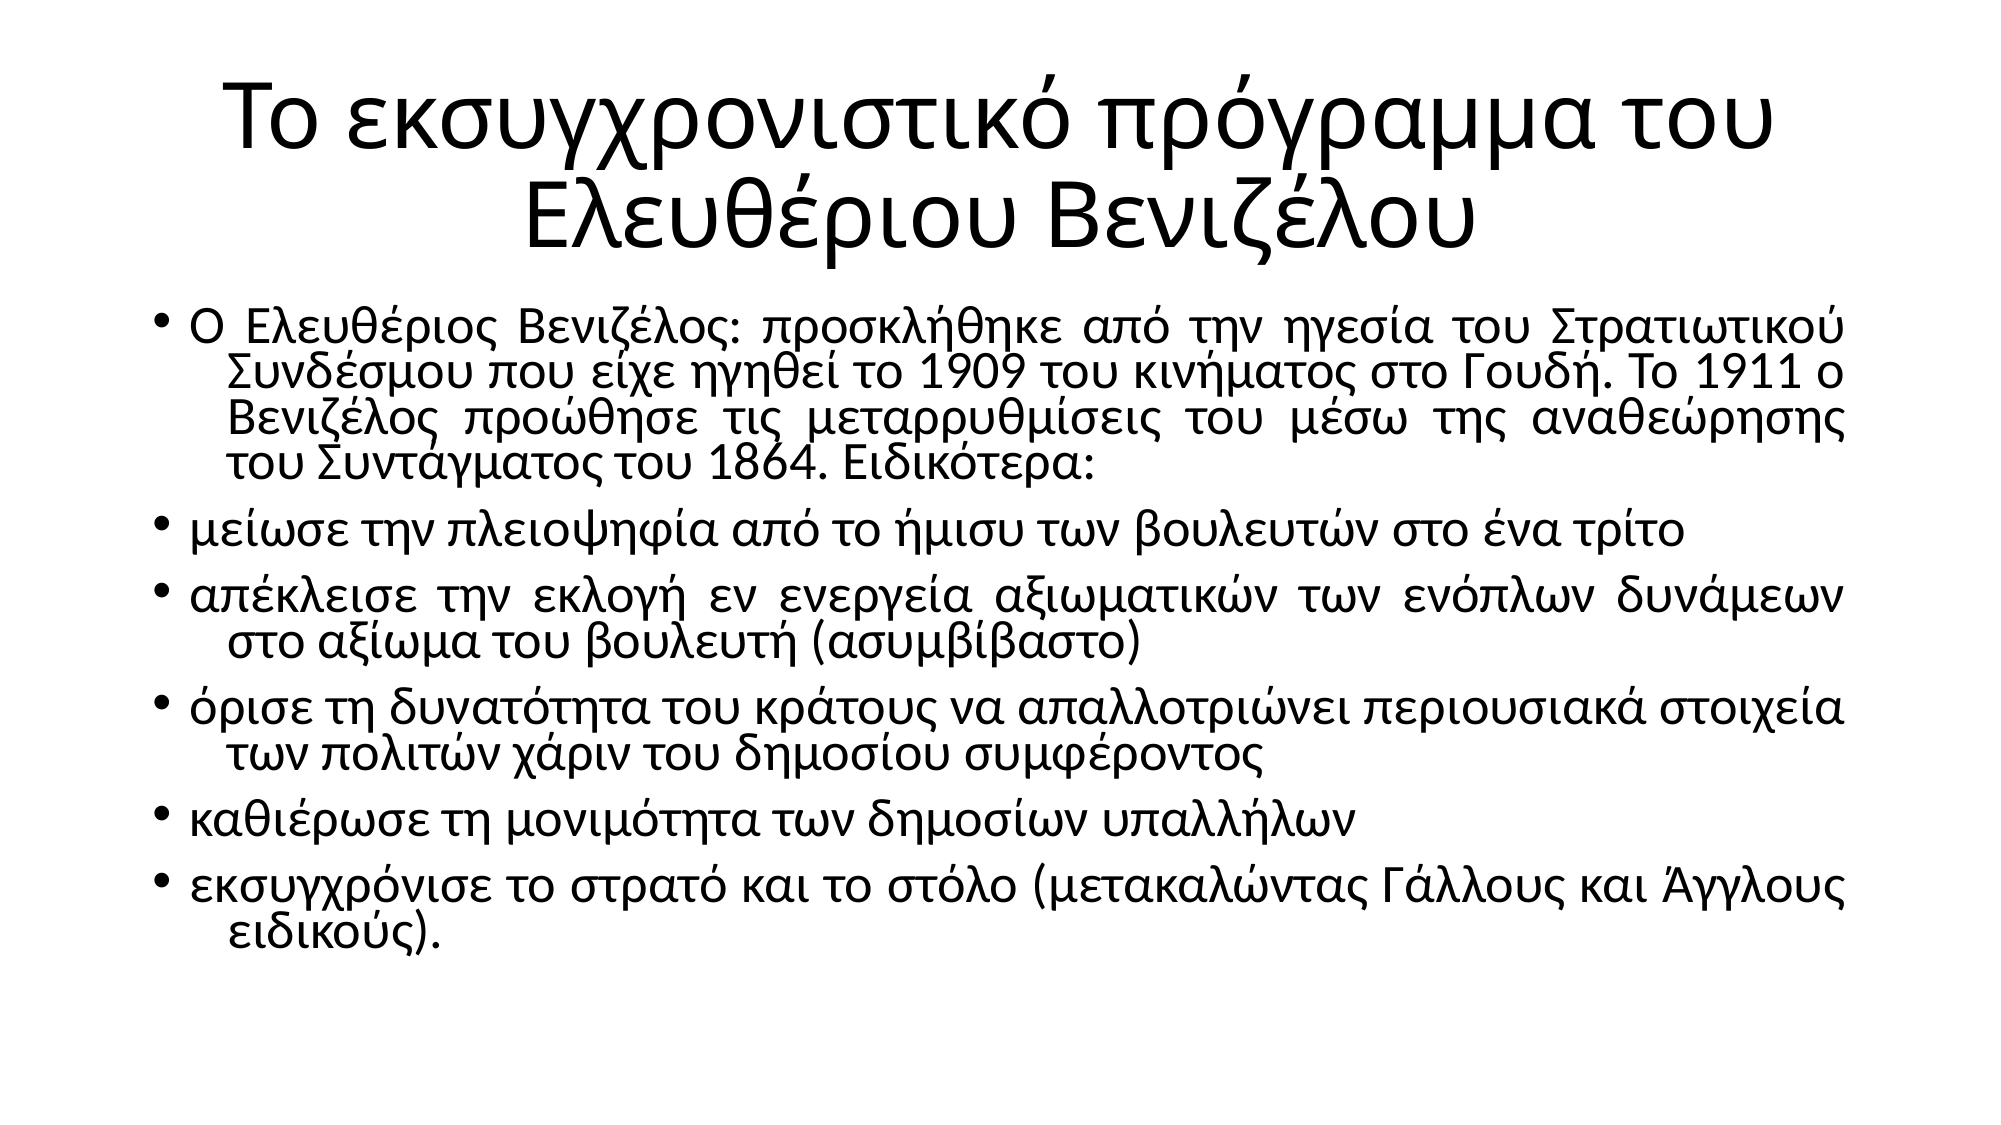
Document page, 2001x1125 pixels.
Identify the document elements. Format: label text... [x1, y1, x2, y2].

title Το εκσυγχρονιστικό πρόγραμμα του Ελευθέριου Βενιζέλου [137, 59, 1863, 278]
list Ο Ελευθέριος Βενιζέλος: προσκλήθηκε από την ηγεσία του Στρατιωτικού Συνδέσμου που είχε ηγηθεί το 1909 του κινήματος στο Γουδή. Το 1911 ο Βενιζέλος προώθησε τις μεταρρυθμίσεις του μέσω της αναθεώρησης του Συντάγματος του 1864. Ειδικότερα: μείωσε την πλειοψηφία από το ήμισυ των βουλευτών στο ένα τρίτο απέκλεισε την εκλογή εν ενεργεία αξιωματικών των ενόπλων δυνάμεων στο αξίωμα του βουλευτή (ασυμβίβαστο) όρισε τη δυνατότητα του κράτους να απαλλοτριώνει περιουσιακά στοιχεία των πολιτών χάριν του δημοσίου συμφέροντος καθιέρωσε τη μονιμότητα των δημοσίων υπαλλήλων εκσυγχρόνισε το στρατό και το στόλο (μετακαλώντας Γάλλους και Άγγλους ειδικούς). [137, 299, 1863, 1014]
